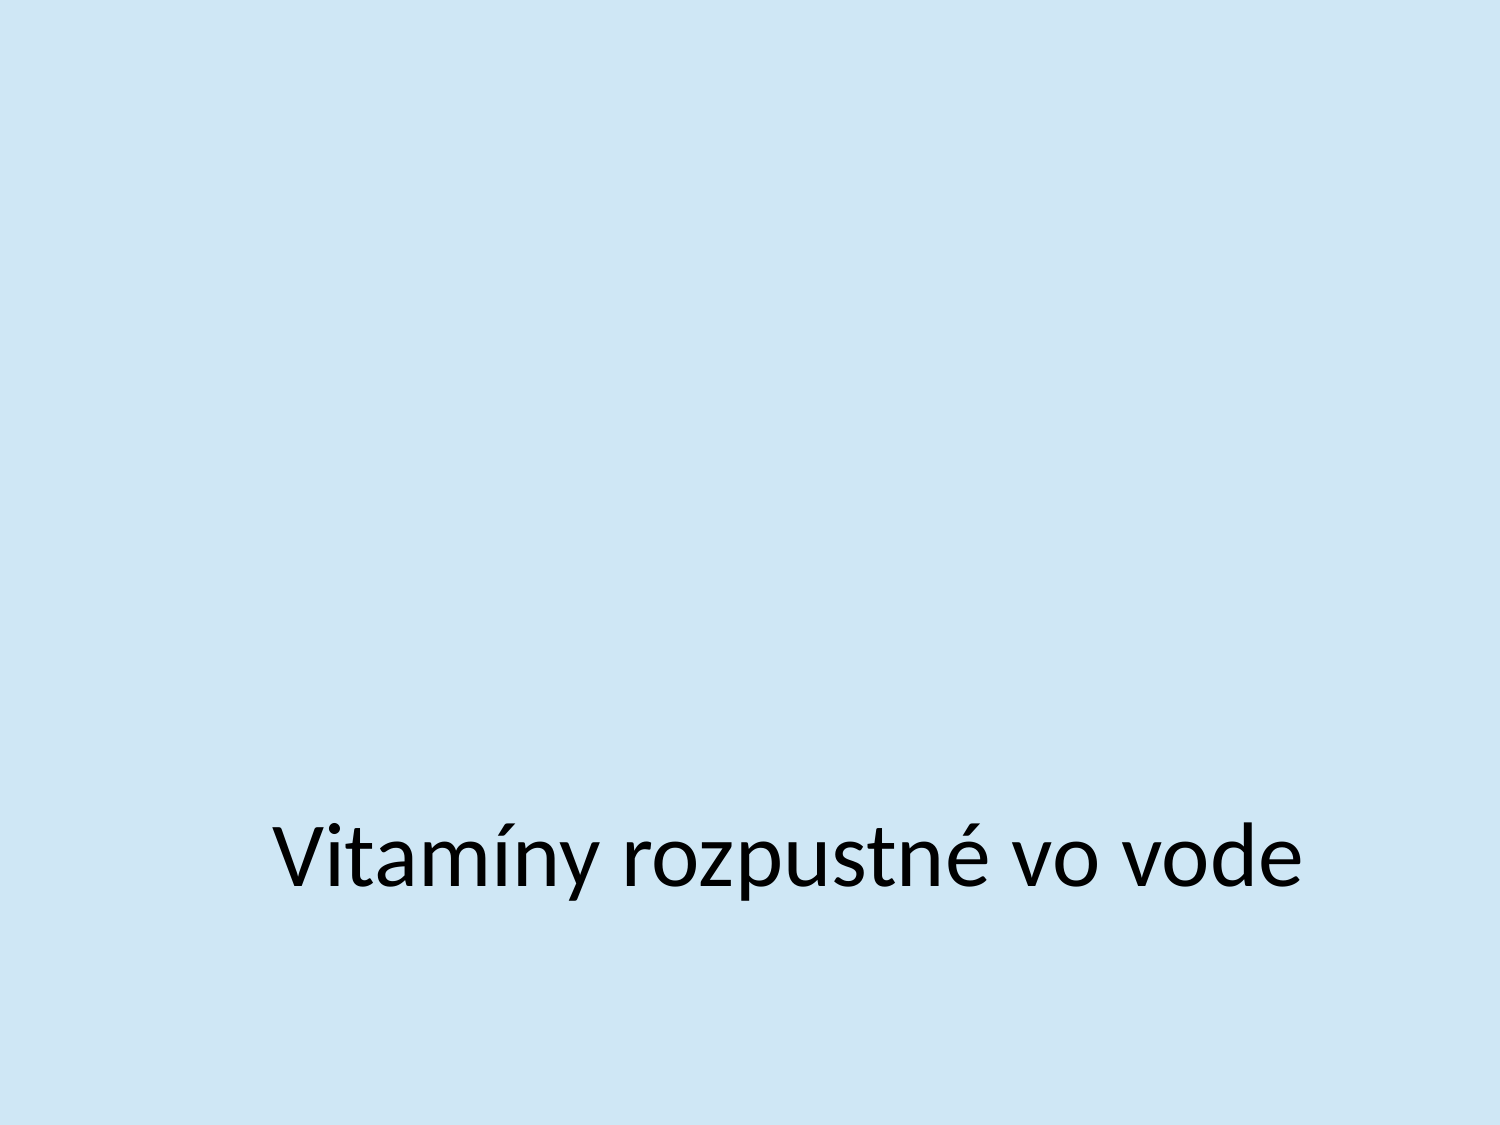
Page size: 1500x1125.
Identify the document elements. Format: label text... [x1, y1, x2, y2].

title Vitamíny rozpustné vo vode [112, 786, 1465, 1088]
